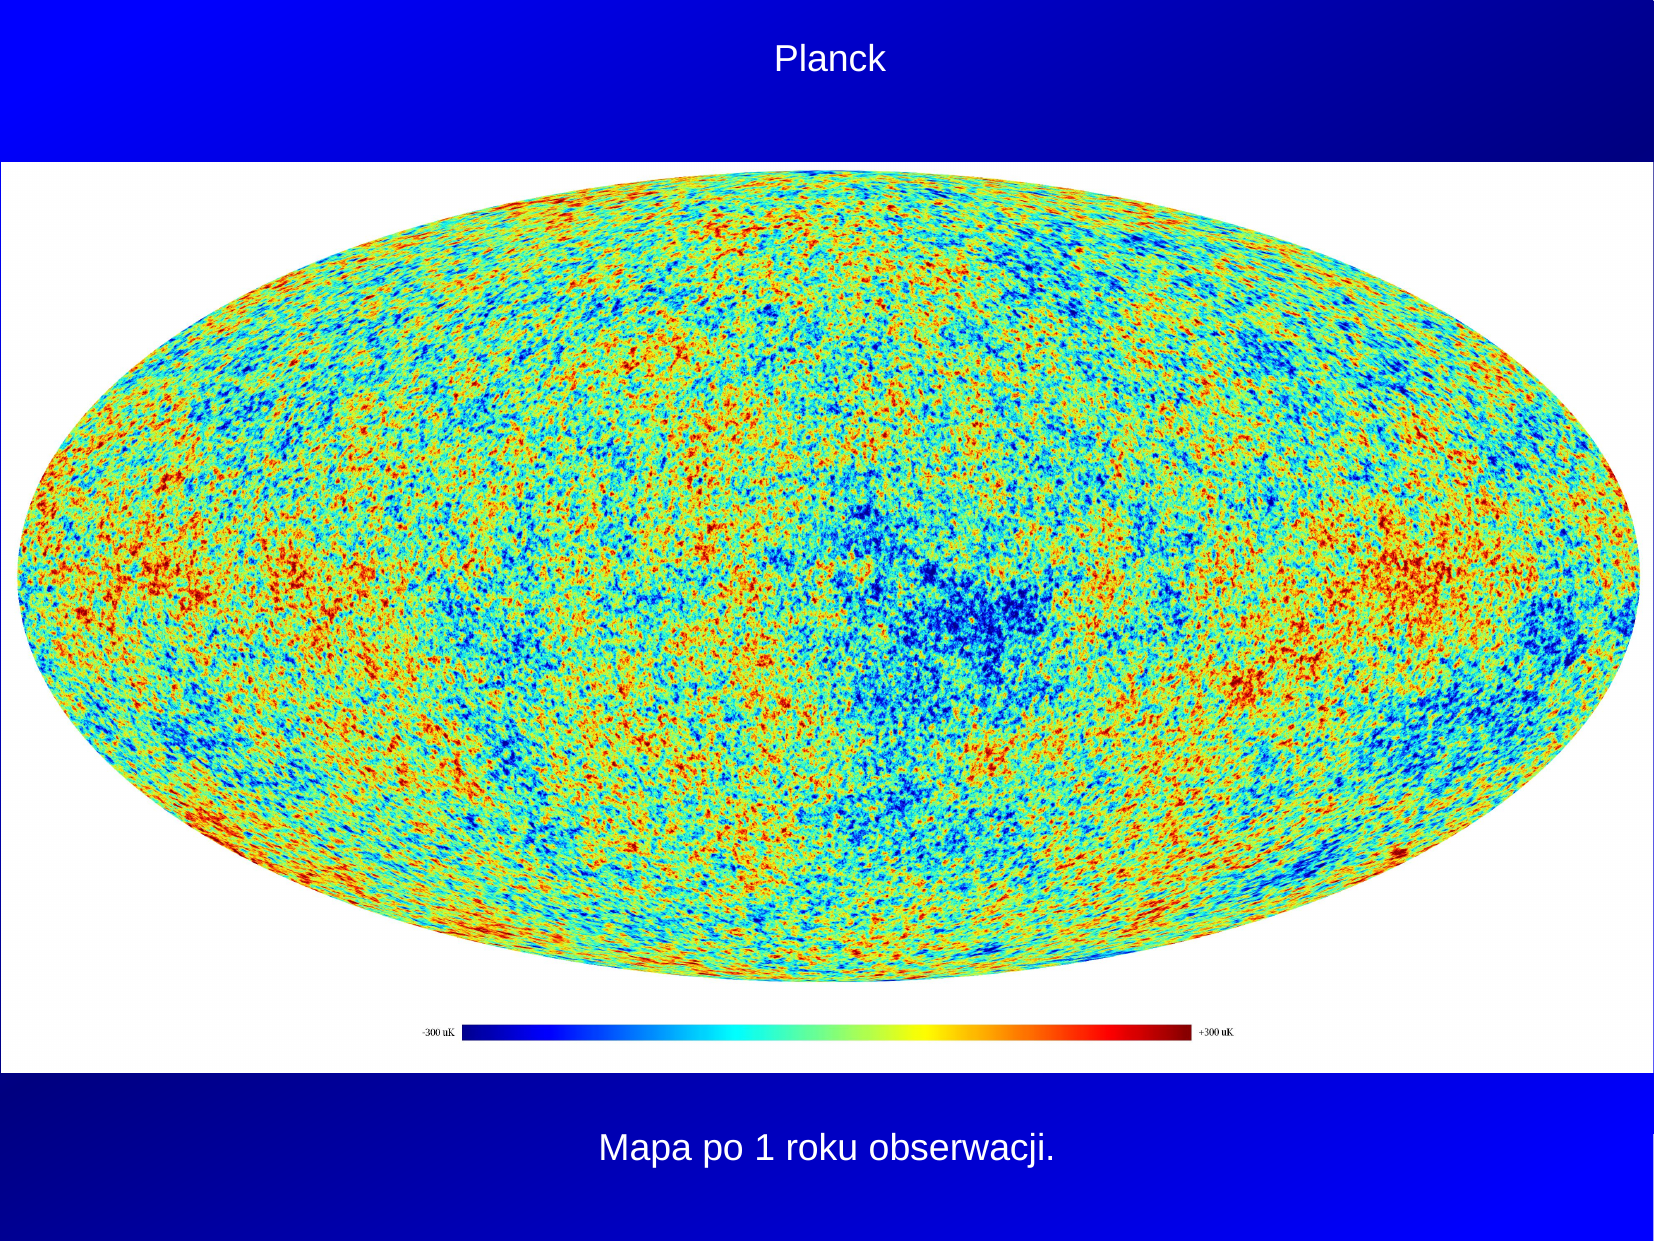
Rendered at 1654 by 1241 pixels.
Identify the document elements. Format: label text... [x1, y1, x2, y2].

text_box Planck [759, 30, 902, 88]
text_box Mapa po 1 roku obserwacji. [583, 1119, 1071, 1176]
picture [1, 162, 1654, 1073]
